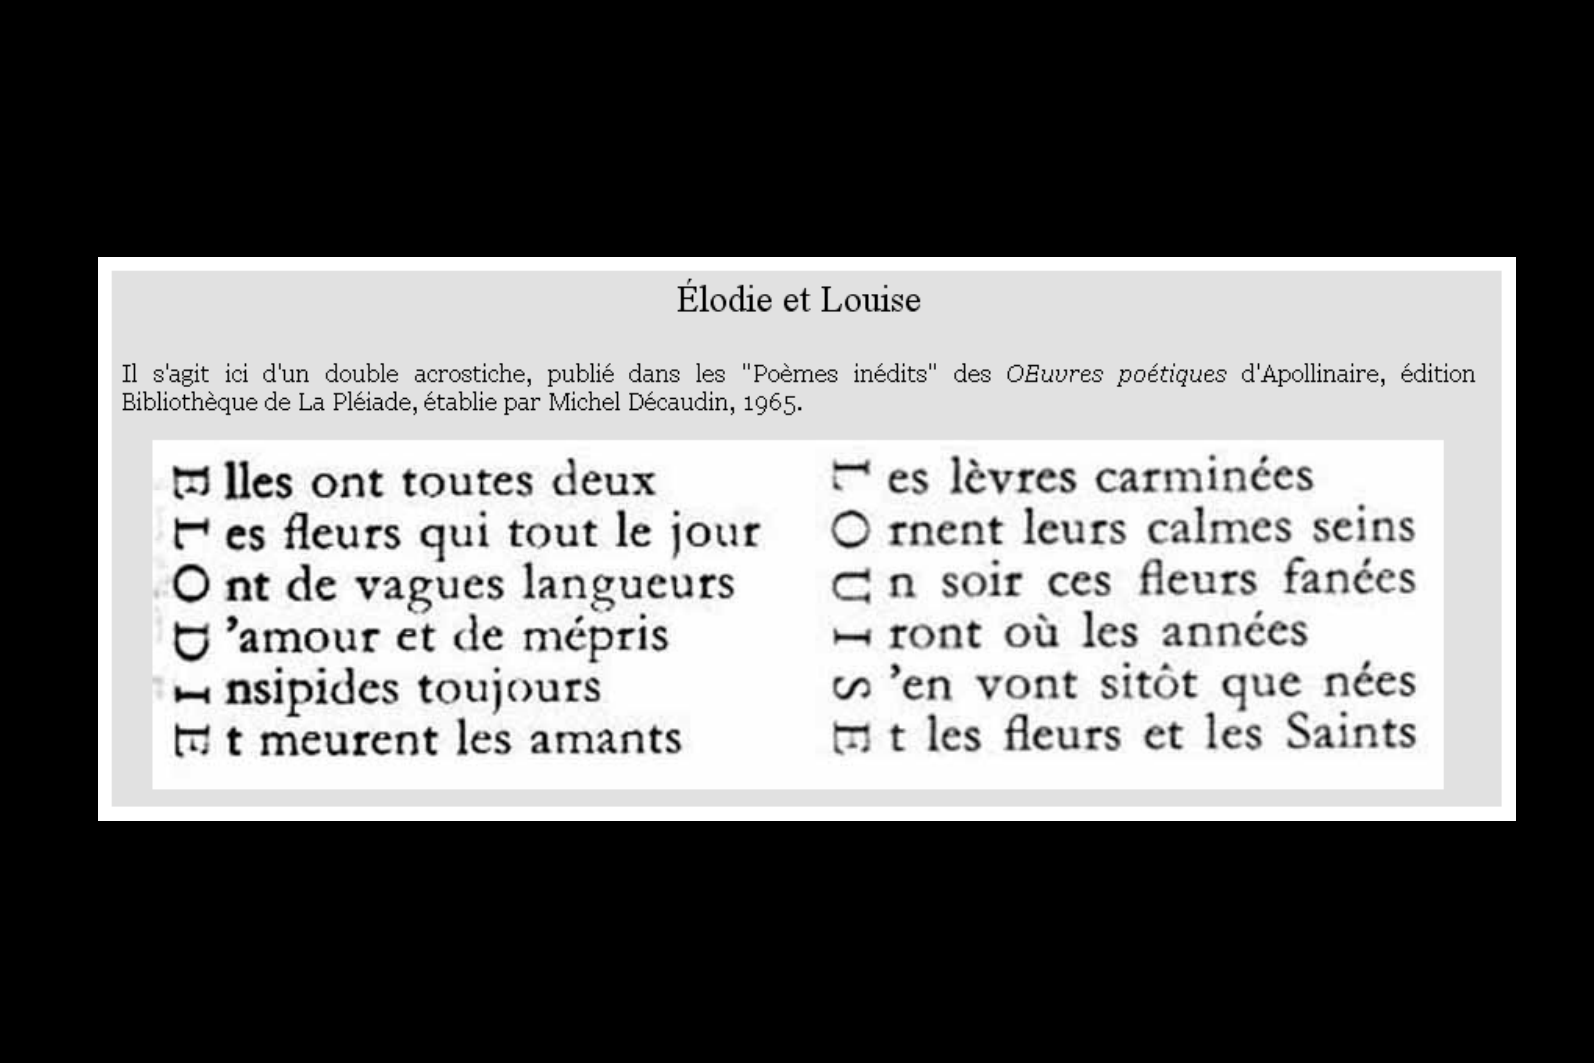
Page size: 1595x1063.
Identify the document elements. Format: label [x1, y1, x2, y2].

picture [98, 257, 1516, 821]
